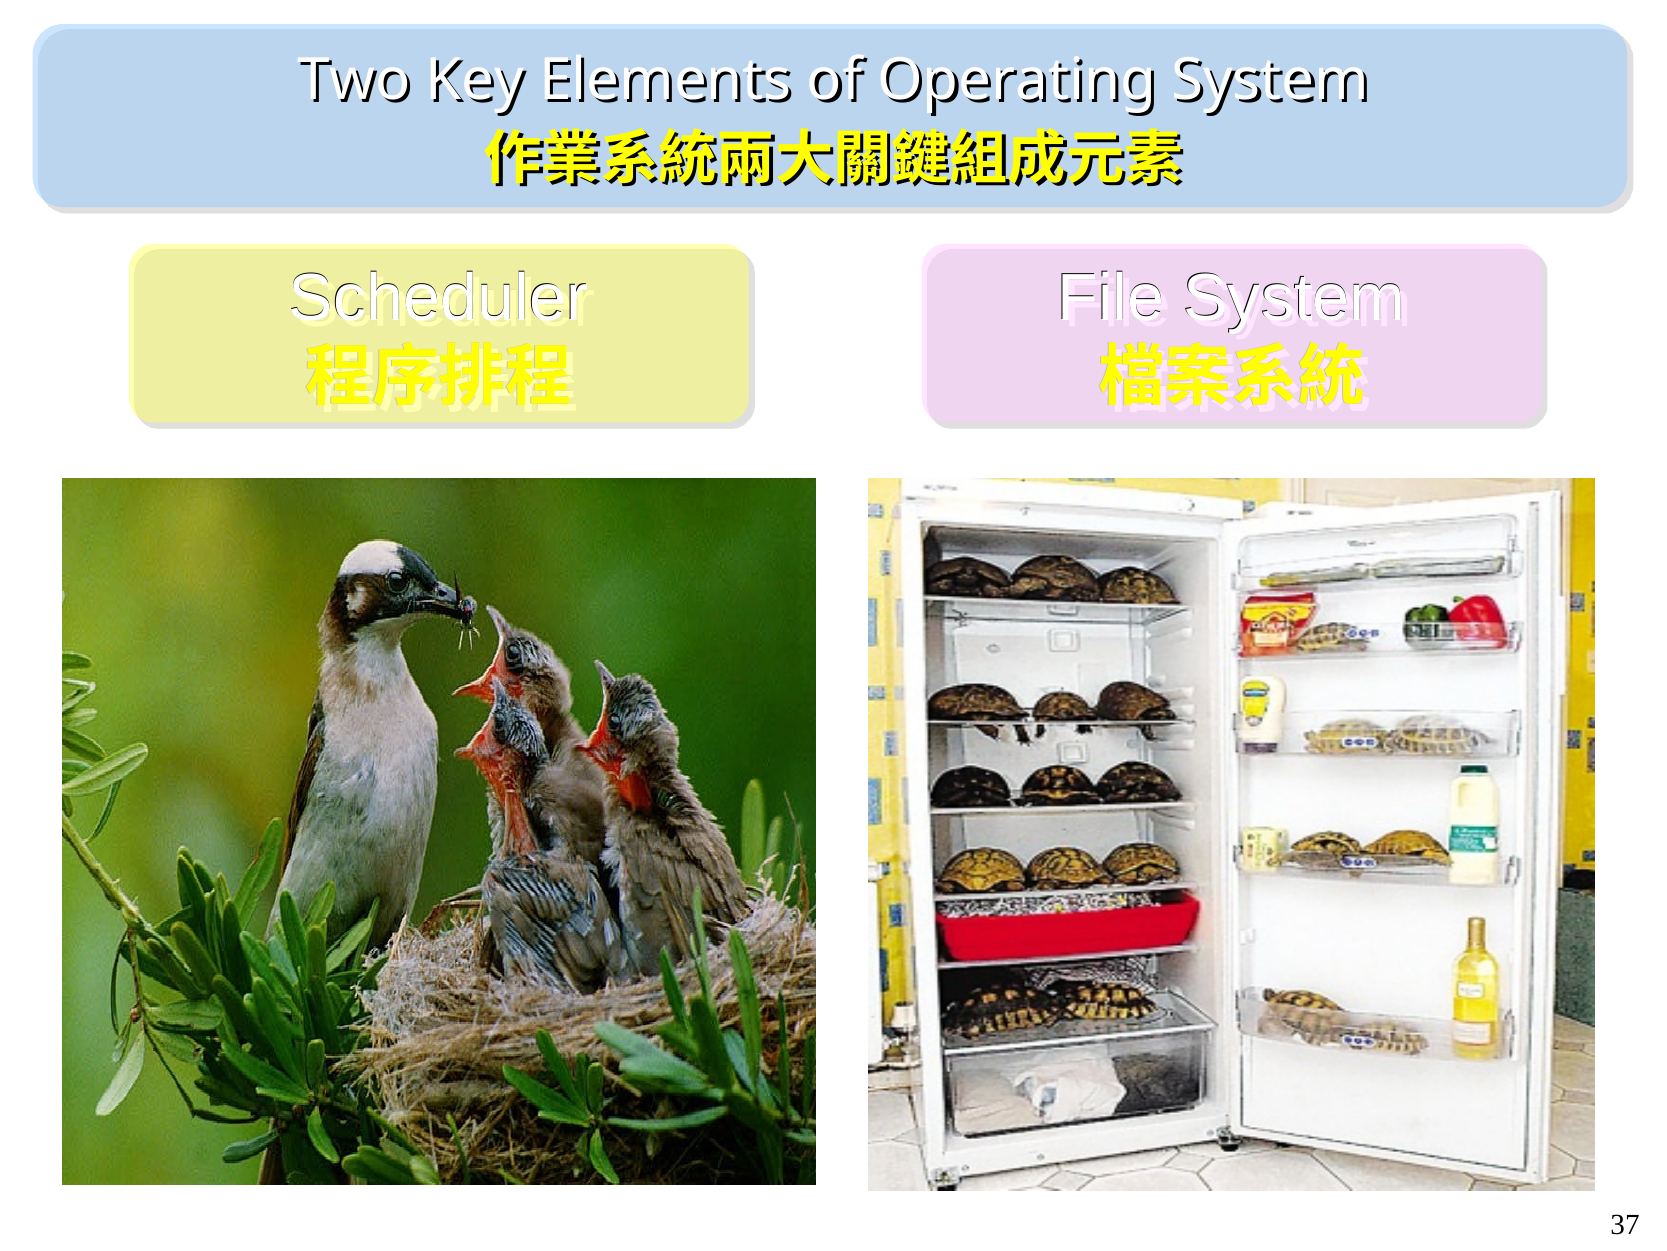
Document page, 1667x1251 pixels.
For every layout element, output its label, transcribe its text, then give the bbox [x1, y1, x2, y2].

picture [868, 478, 1595, 1191]
picture [62, 478, 816, 1185]
text_box Scheduler 程序排程 [128, 243, 749, 423]
title Two Key Elements of Operating System 作業系統兩大關鍵組成元素 [124, 28, 1542, 206]
text_box File System 檔案系統 [921, 243, 1542, 423]
text_box [32, 24, 1628, 208]
